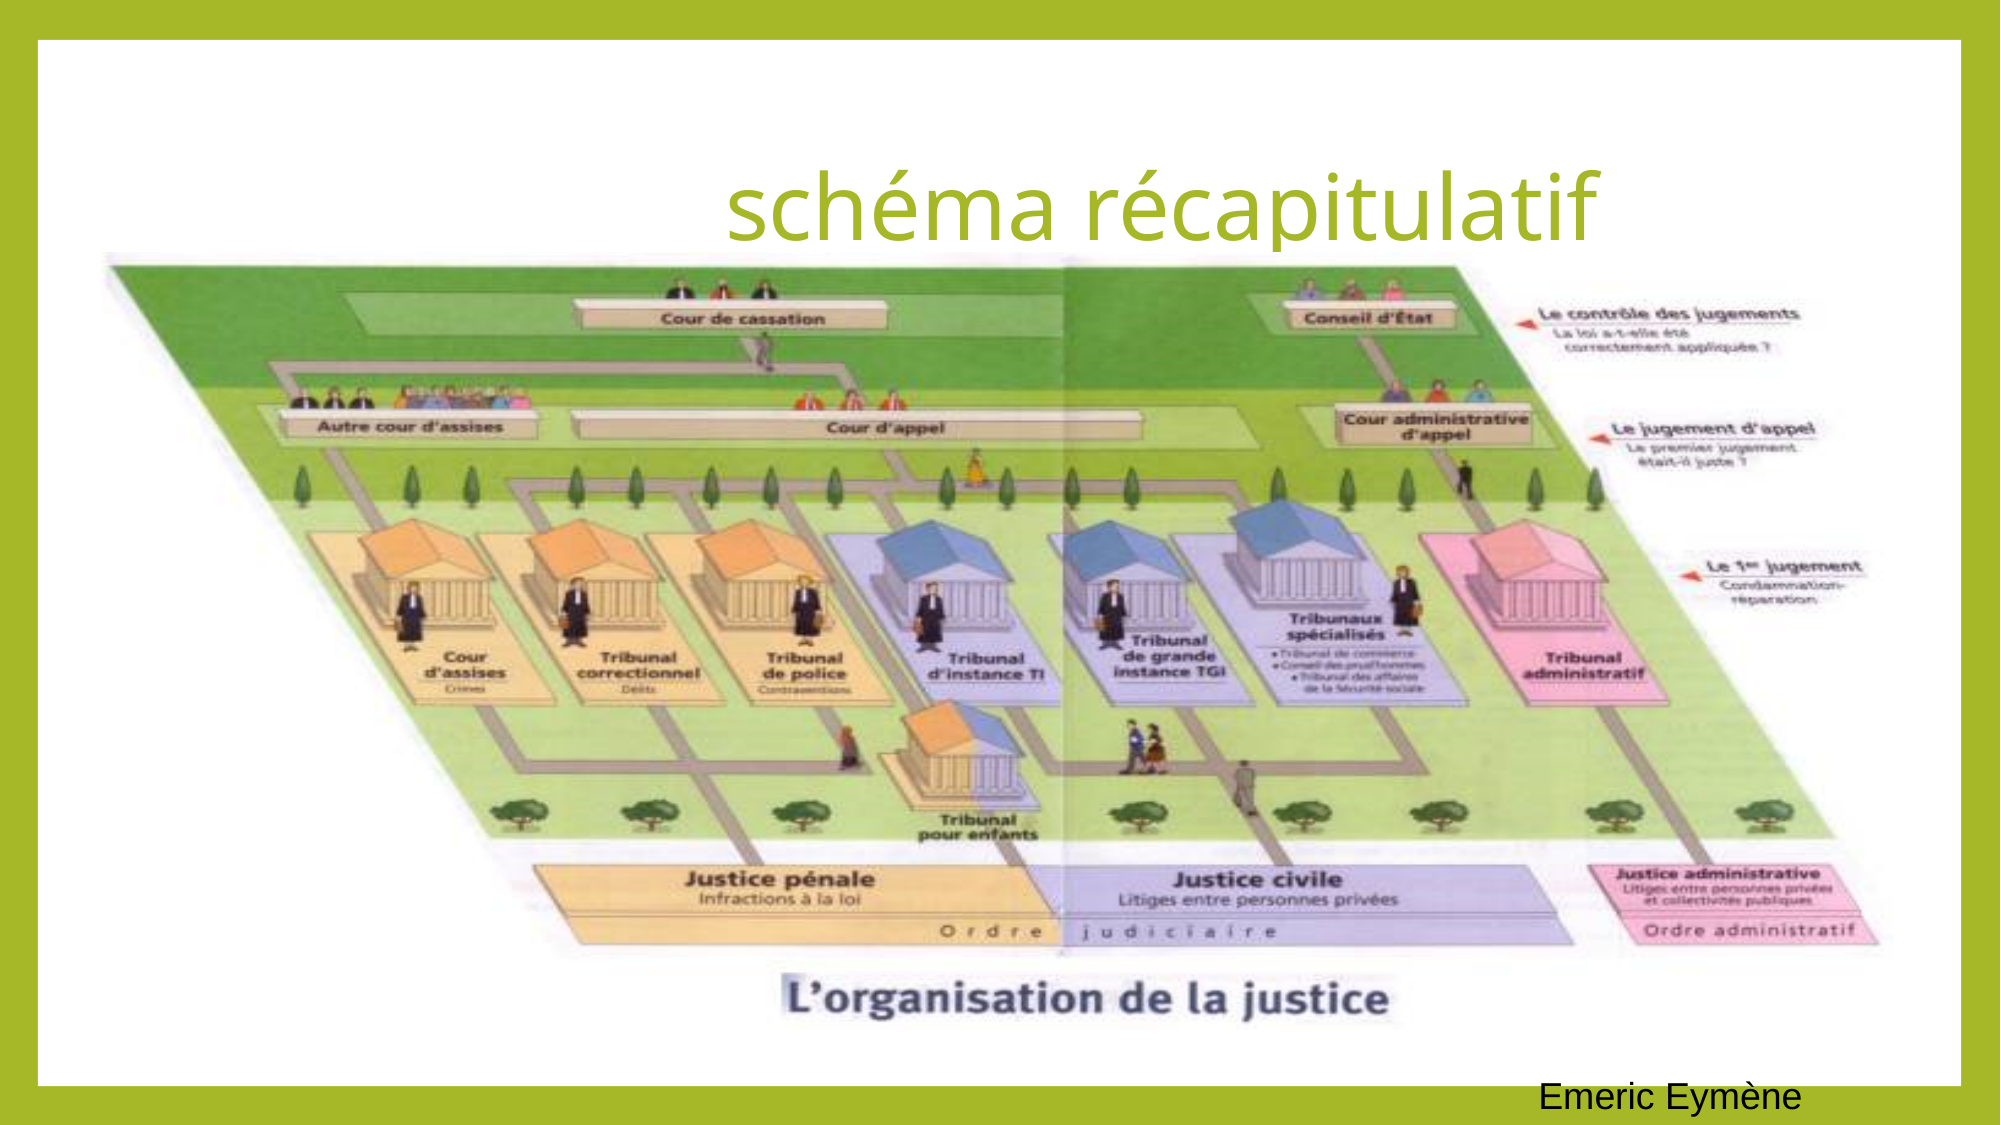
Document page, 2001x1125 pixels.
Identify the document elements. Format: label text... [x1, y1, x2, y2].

title schéma récapitulatif [187, 99, 1808, 252]
text_box Emeric Eymène [1523, 1068, 1997, 1125]
picture [101, 252, 1894, 1030]
